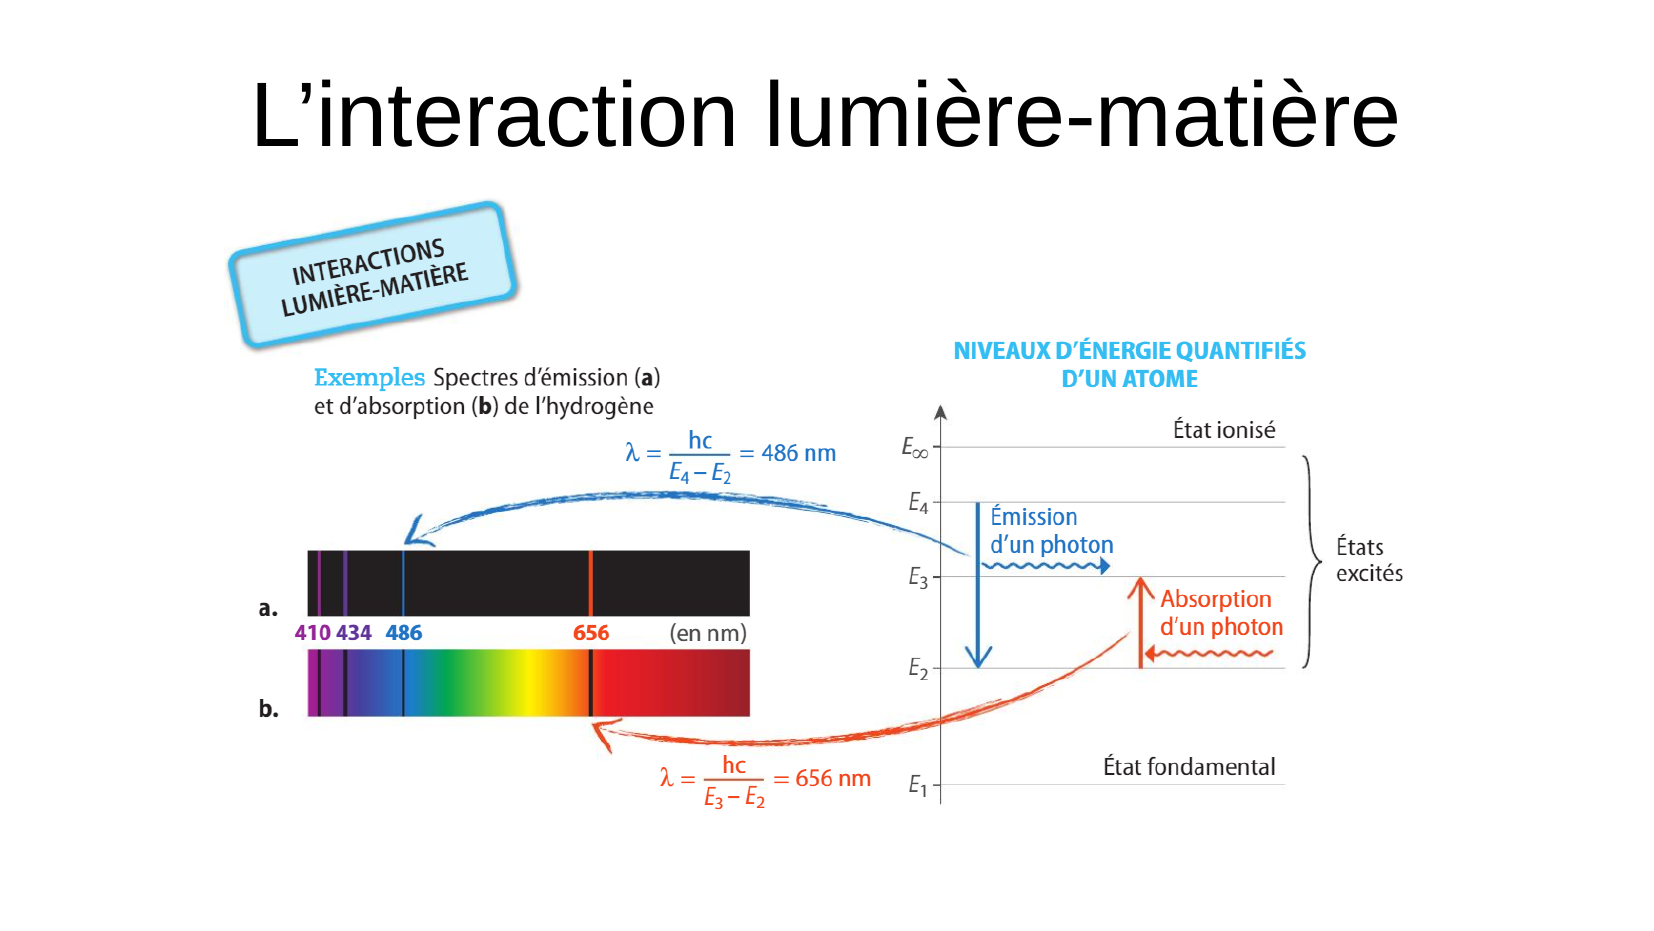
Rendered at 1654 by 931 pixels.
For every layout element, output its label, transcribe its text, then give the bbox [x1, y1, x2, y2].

title L’interaction lumière-matière [82, 37, 1571, 193]
picture [220, 196, 1441, 827]
